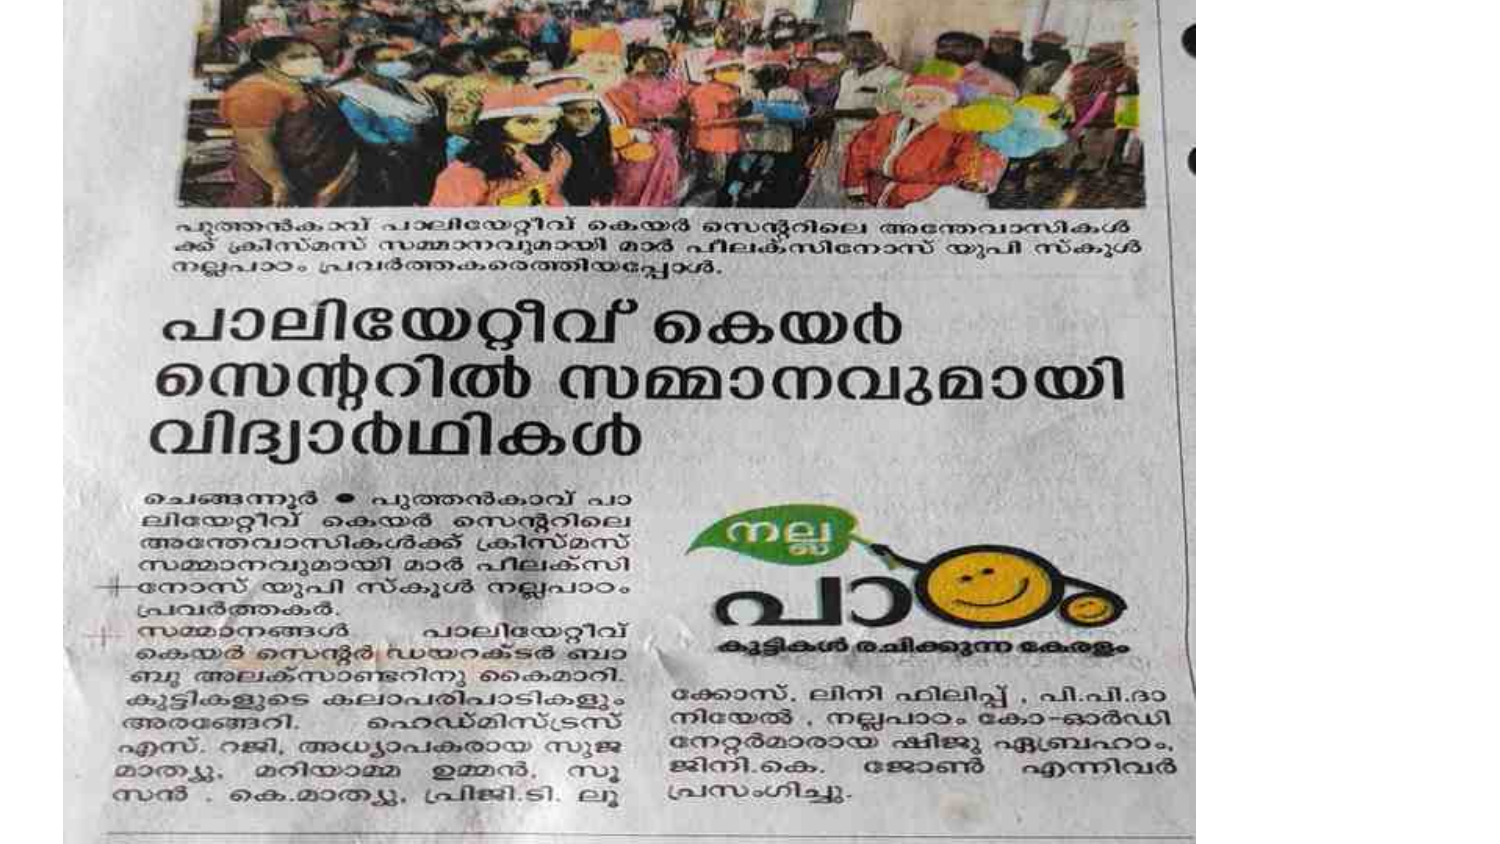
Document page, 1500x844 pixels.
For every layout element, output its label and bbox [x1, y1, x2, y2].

picture [63, 0, 1196, 844]
